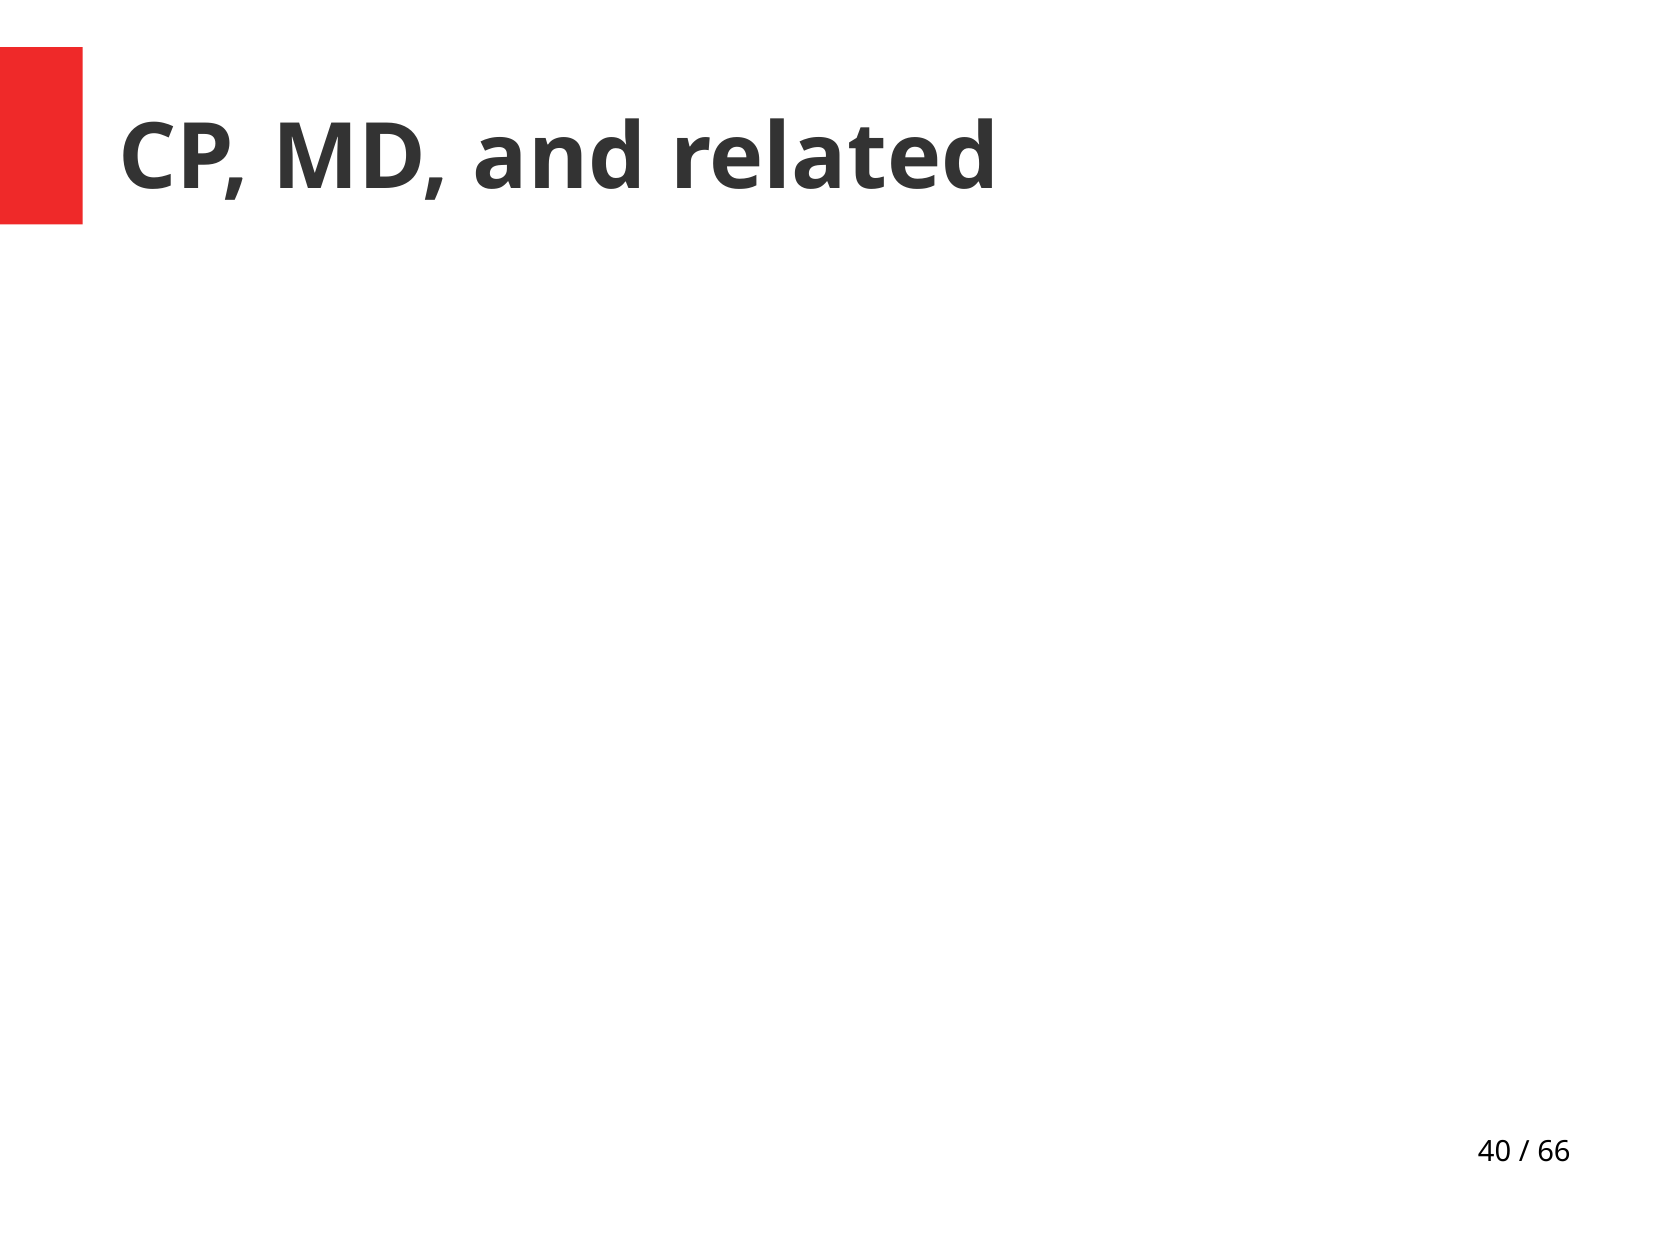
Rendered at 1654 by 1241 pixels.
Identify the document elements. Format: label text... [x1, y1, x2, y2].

title CP, MD, and related [118, 49, 1571, 257]
